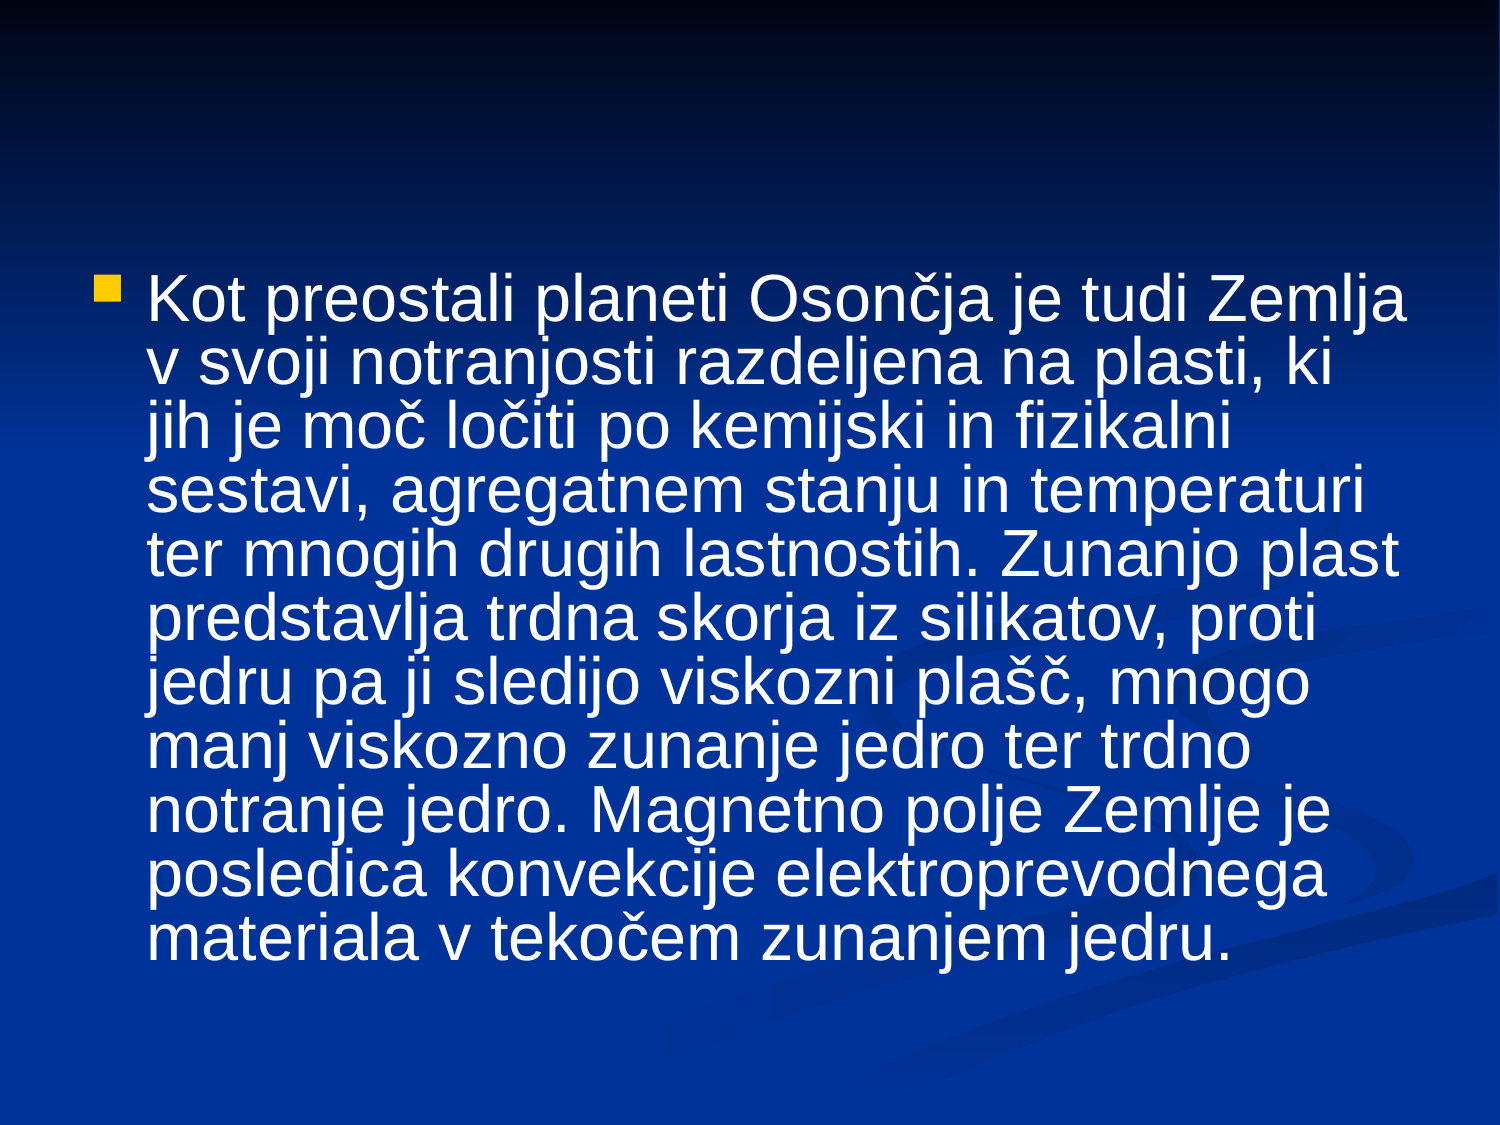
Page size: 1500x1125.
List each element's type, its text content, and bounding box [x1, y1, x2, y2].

list Kot preostali planeti Osončja je tudi Zemlja v svoji notranjosti razdeljena na plasti, ki jih je moč ločiti po kemijski in fizikalni sestavi, agregatnem stanju in temperaturi ter mnogih drugih lastnostih. Zunanjo plast predstavlja trdna skorja iz silikatov, proti jedru pa ji sledijo viskozni plašč, mnogo manj viskozno zunanje jedro ter trdno notranje jedro. Magnetno polje Zemlje je posledica konvekcije elektroprevodnega materiala v tekočem zunanjem jedru. [75, 262, 1425, 1005]
